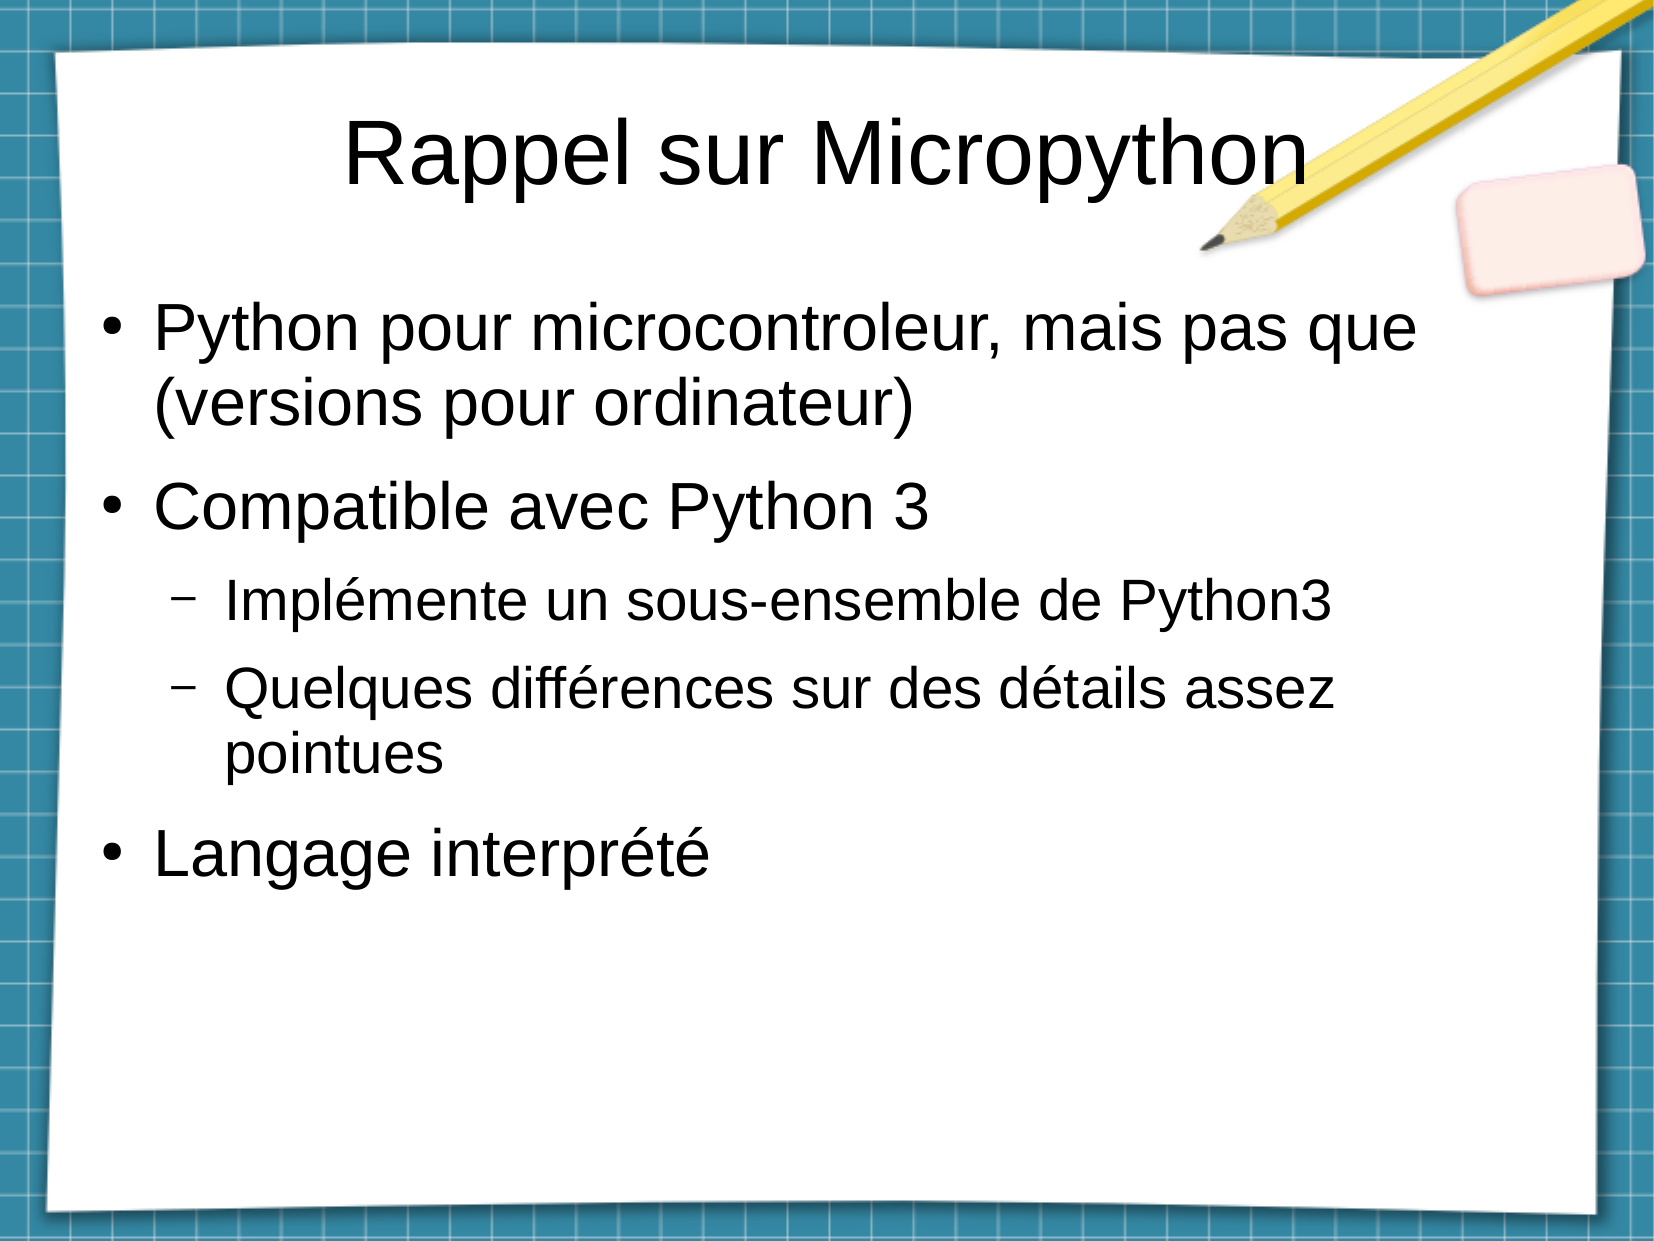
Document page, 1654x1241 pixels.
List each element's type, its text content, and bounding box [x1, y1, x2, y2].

picture [0, 0, 1654, 1241]
title Rappel sur Micropython [82, 49, 1571, 257]
list Python pour microcontroleur, mais pas que (versions pour ordinateur) Compatible avec Python 3 Implémente un sous-ensemble de Python3 Quelques différences sur des détails assez pointues Langage interprété [82, 290, 1571, 1010]
